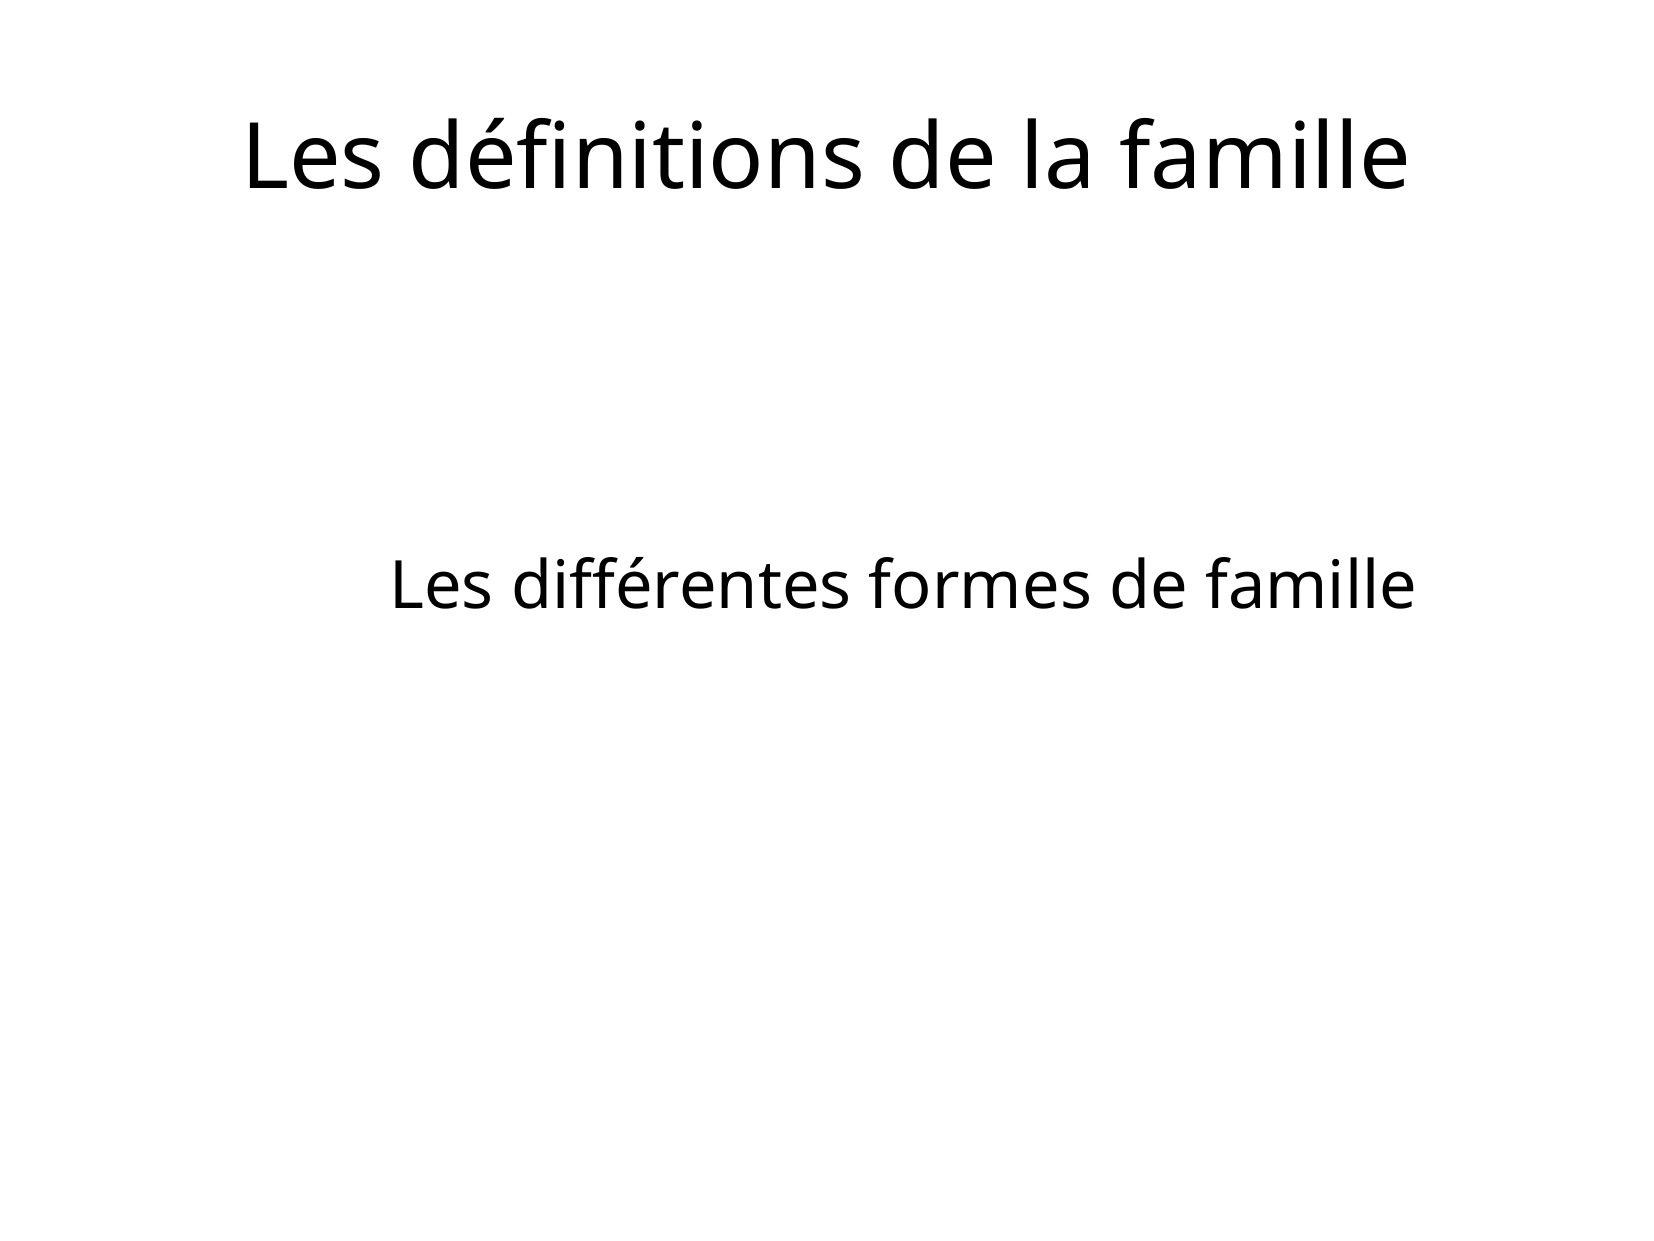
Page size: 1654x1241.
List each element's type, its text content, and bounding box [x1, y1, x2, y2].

text_box Les différentes formes de famille [374, 537, 1279, 629]
title Les définitions de la famille [82, 49, 1571, 257]
